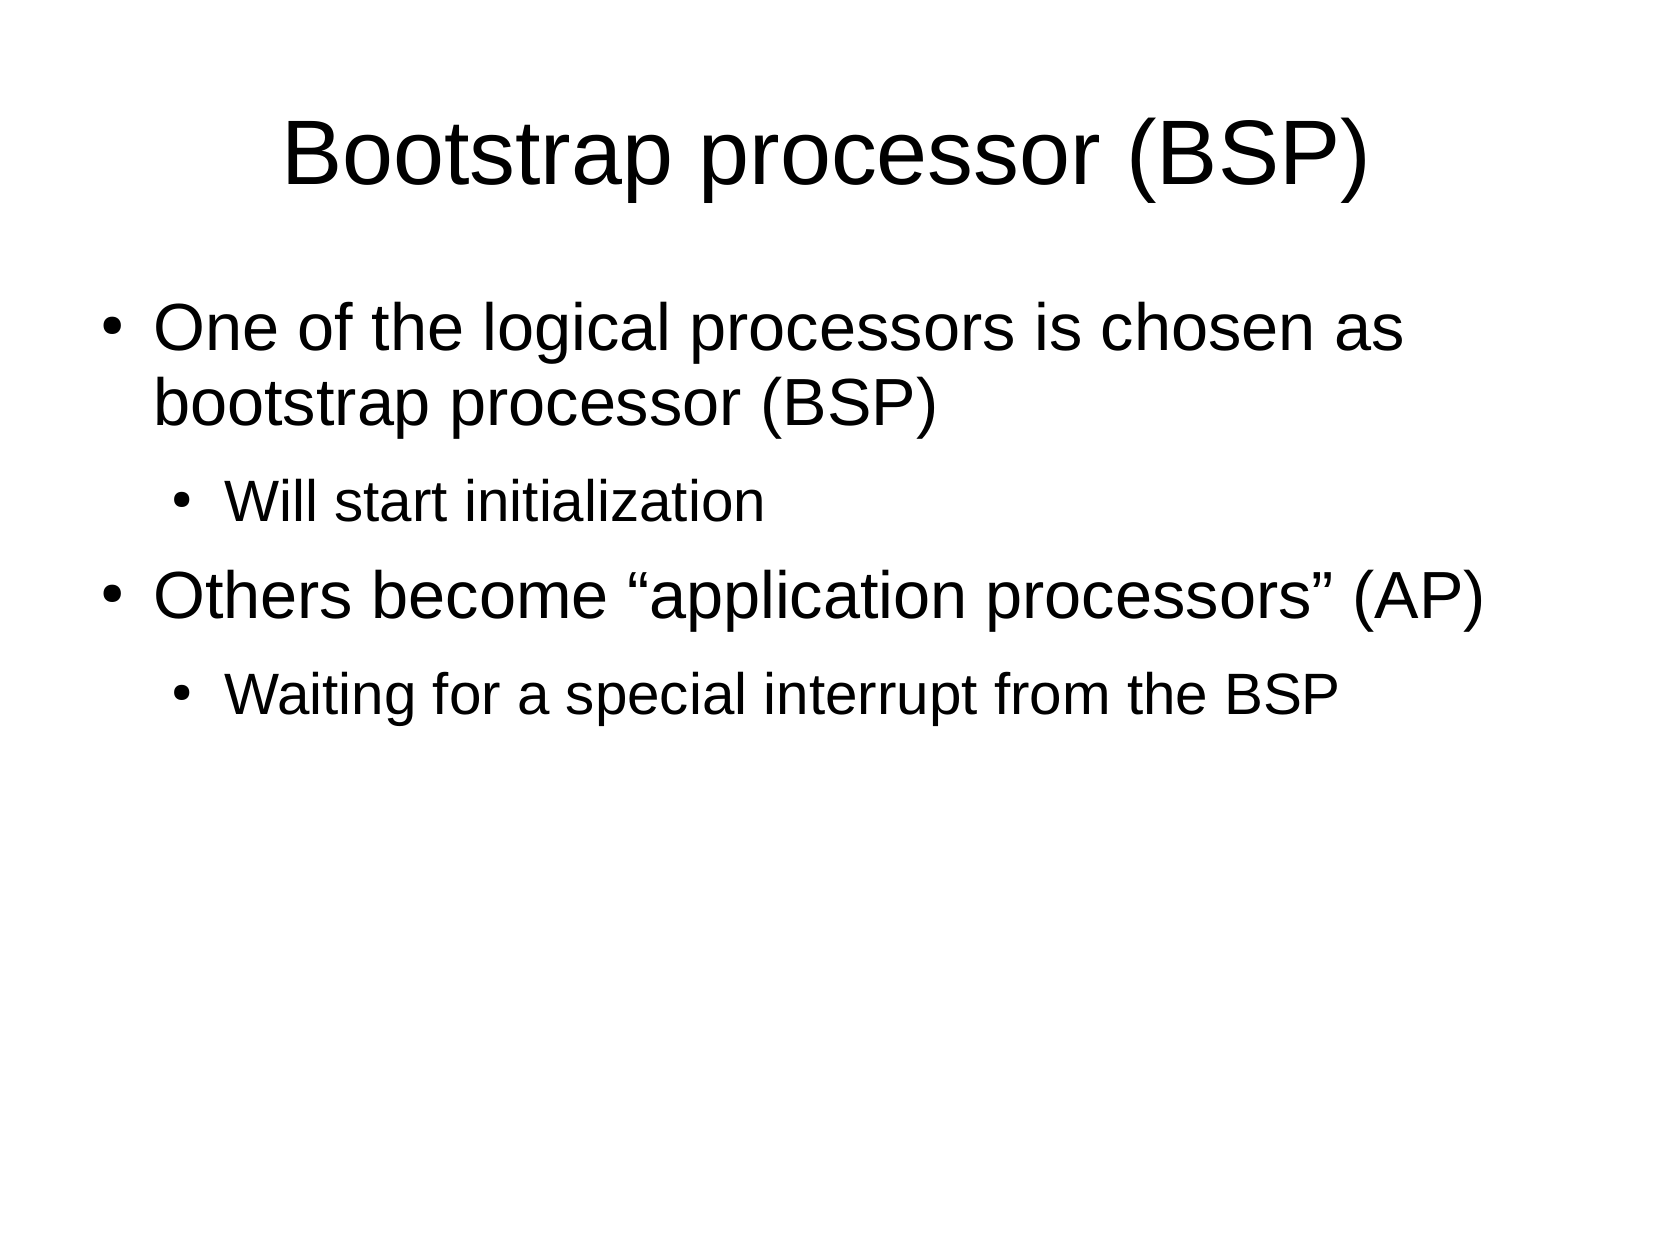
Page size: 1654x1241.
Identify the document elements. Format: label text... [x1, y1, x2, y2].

title Bootstrap processor (BSP) [82, 49, 1571, 257]
list One of the logical processors is chosen as bootstrap processor (BSP) Will start initialization Others become “application processors” (AP) Waiting for a special interrupt from the BSP [82, 290, 1571, 1010]
